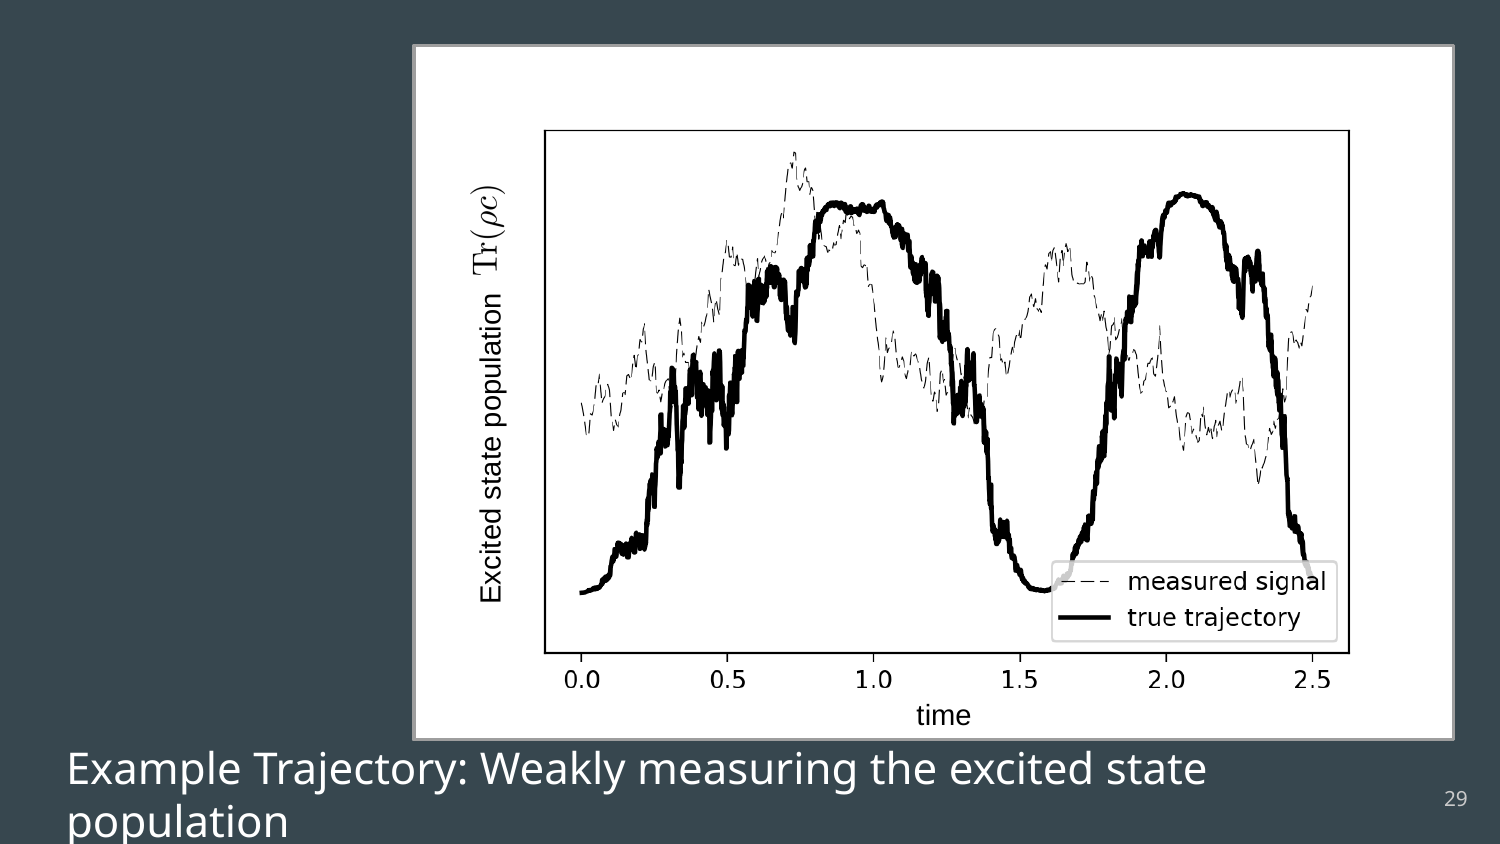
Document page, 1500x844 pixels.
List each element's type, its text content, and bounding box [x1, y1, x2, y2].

text_box time [901, 681, 1096, 715]
slide_number <number> [1392, 767, 1483, 833]
list Example Trajectory: Weakly measuring the excited state population [51, 743, 1288, 844]
picture [415, 47, 1452, 739]
text_box Excited state population [456, 126, 490, 620]
